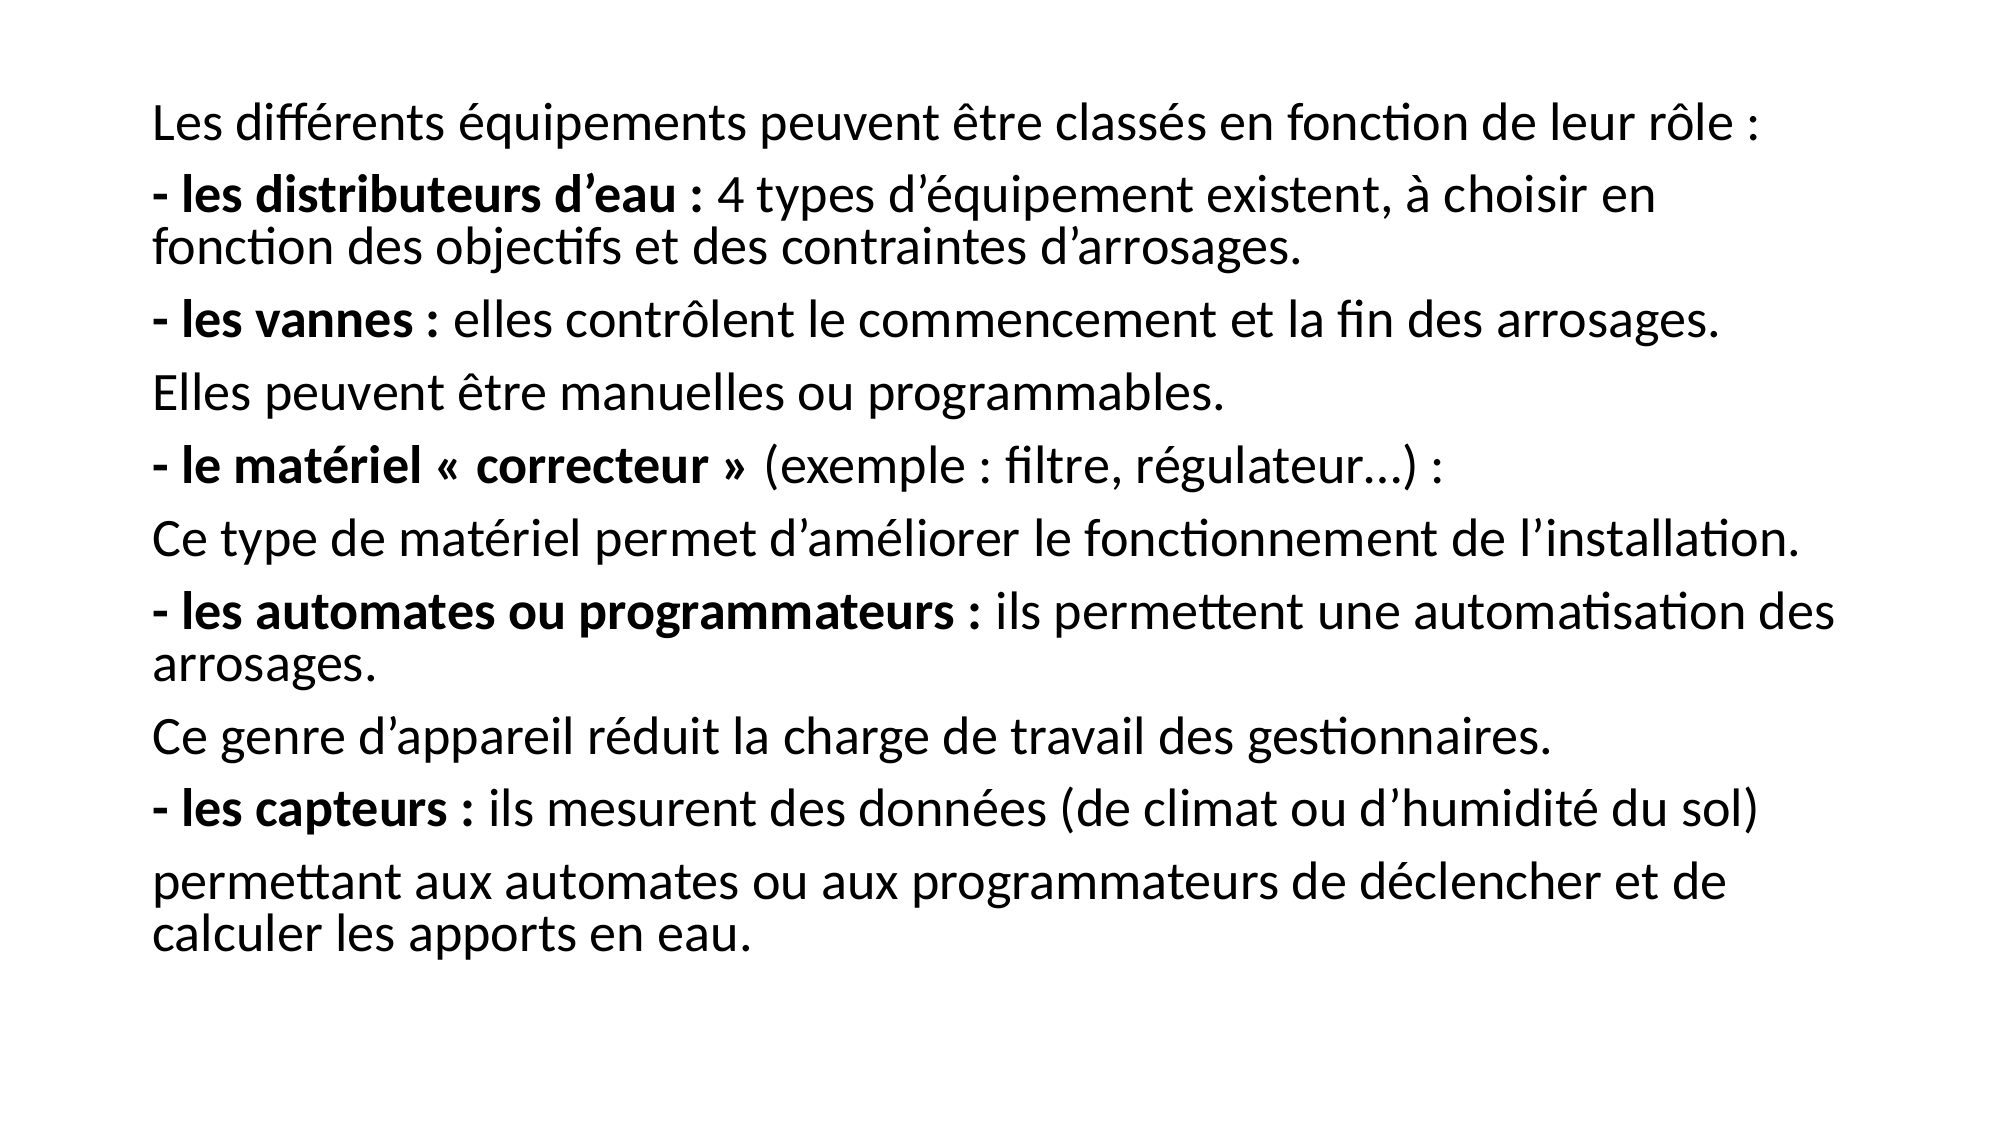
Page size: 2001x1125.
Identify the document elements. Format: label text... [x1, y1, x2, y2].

list Les différents équipements peuvent être classés en fonction de leur rôle : - les distributeurs d’eau : 4 types d’équipement existent, à choisir en fonction des objectifs et des contraintes d’arrosages. - les vannes : elles contrôlent le commencement et la fin des arrosages. Elles peuvent être manuelles ou programmables. - le matériel « correcteur » (exemple : filtre, régulateur…) : Ce type de matériel permet d’améliorer le fonctionnement de l’installation. - les automates ou programmateurs : ils permettent une automatisation des arrosages. Ce genre d’appareil réduit la charge de travail des gestionnaires. - les capteurs : ils mesurent des données (de climat ou d’humidité du sol) permettant aux automates ou aux programmateurs de déclencher et de calculer les apports en eau. [137, 90, 1863, 1014]
